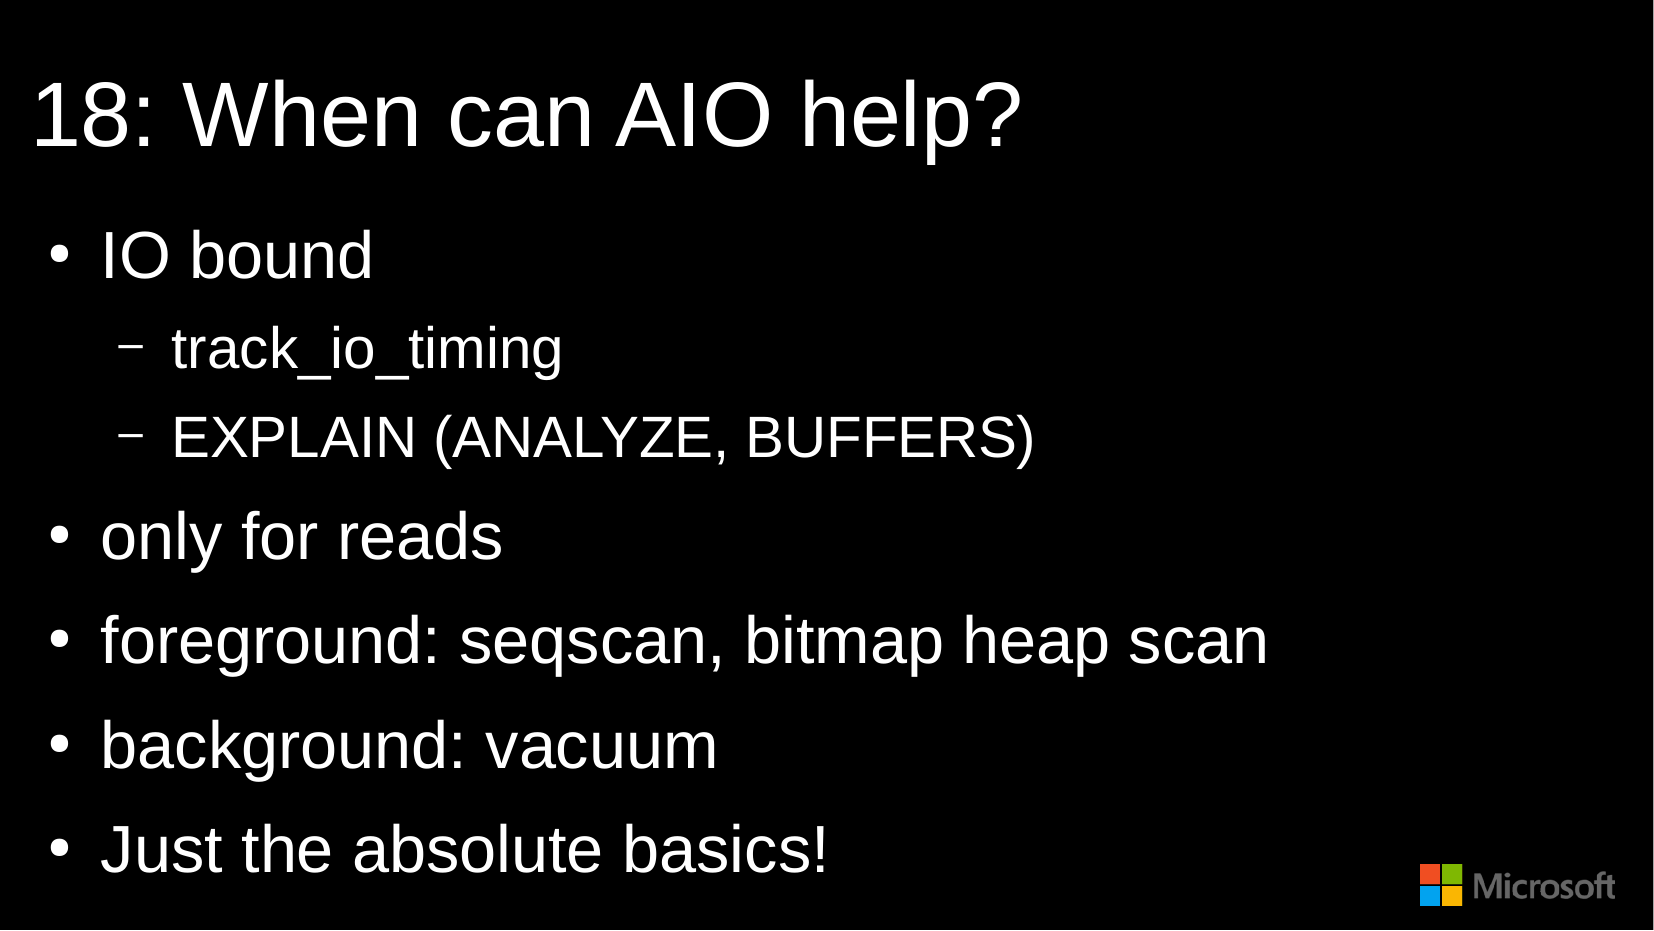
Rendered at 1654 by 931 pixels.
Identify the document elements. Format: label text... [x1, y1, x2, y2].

list IO bound track_io_timing EXPLAIN (ANALYZE, BUFFERS) only for reads foreground: seqscan, bitmap heap scan background: vacuum Just the absolute basics! [30, 217, 1621, 916]
title 18: When can AIO help? [30, 37, 1621, 193]
